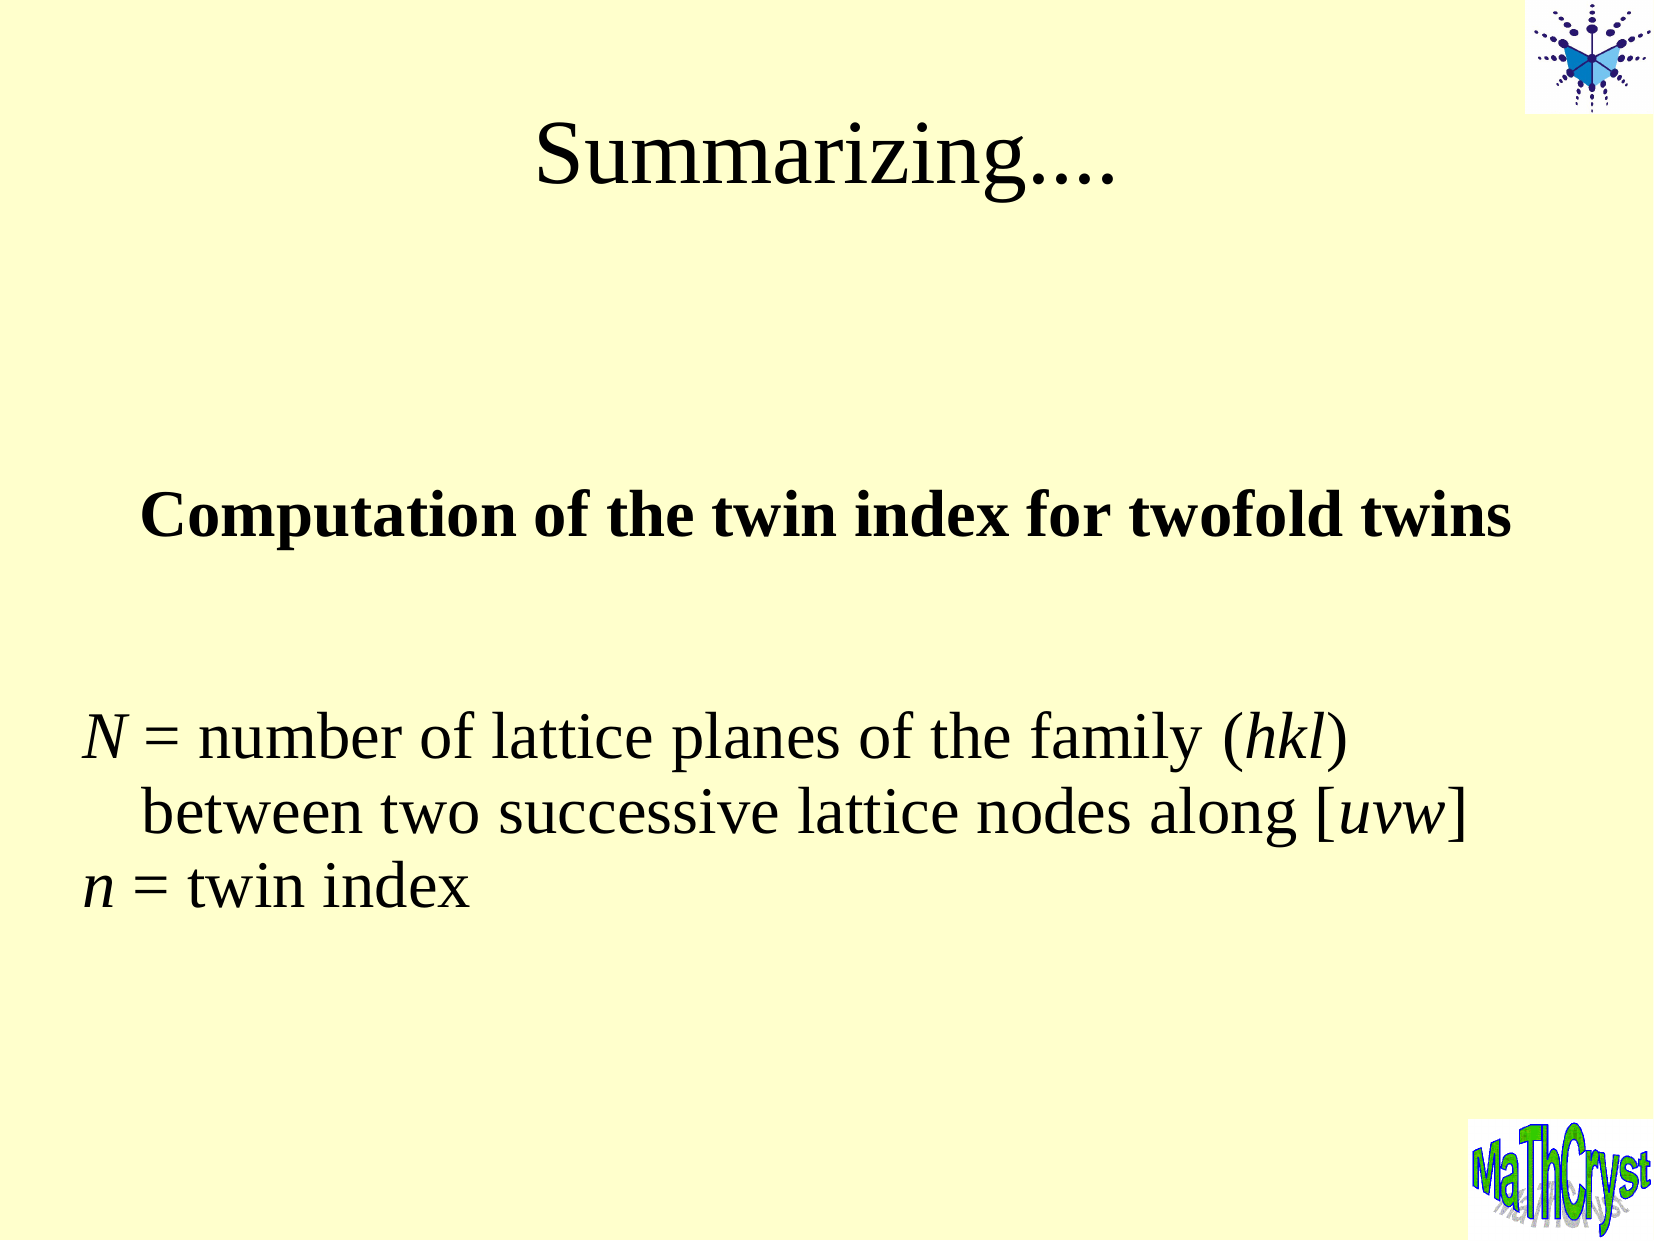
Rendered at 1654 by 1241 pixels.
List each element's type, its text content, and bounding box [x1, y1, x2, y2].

picture [1468, 1119, 1654, 1241]
subtitle Computation of the twin index for twofold twins N = number of lattice planes of the family (hkl) between two successive lattice nodes along [uvw] n = twin index [82, 290, 1571, 1109]
picture [1525, 0, 1654, 114]
title Summarizing.... [82, 49, 1571, 257]
